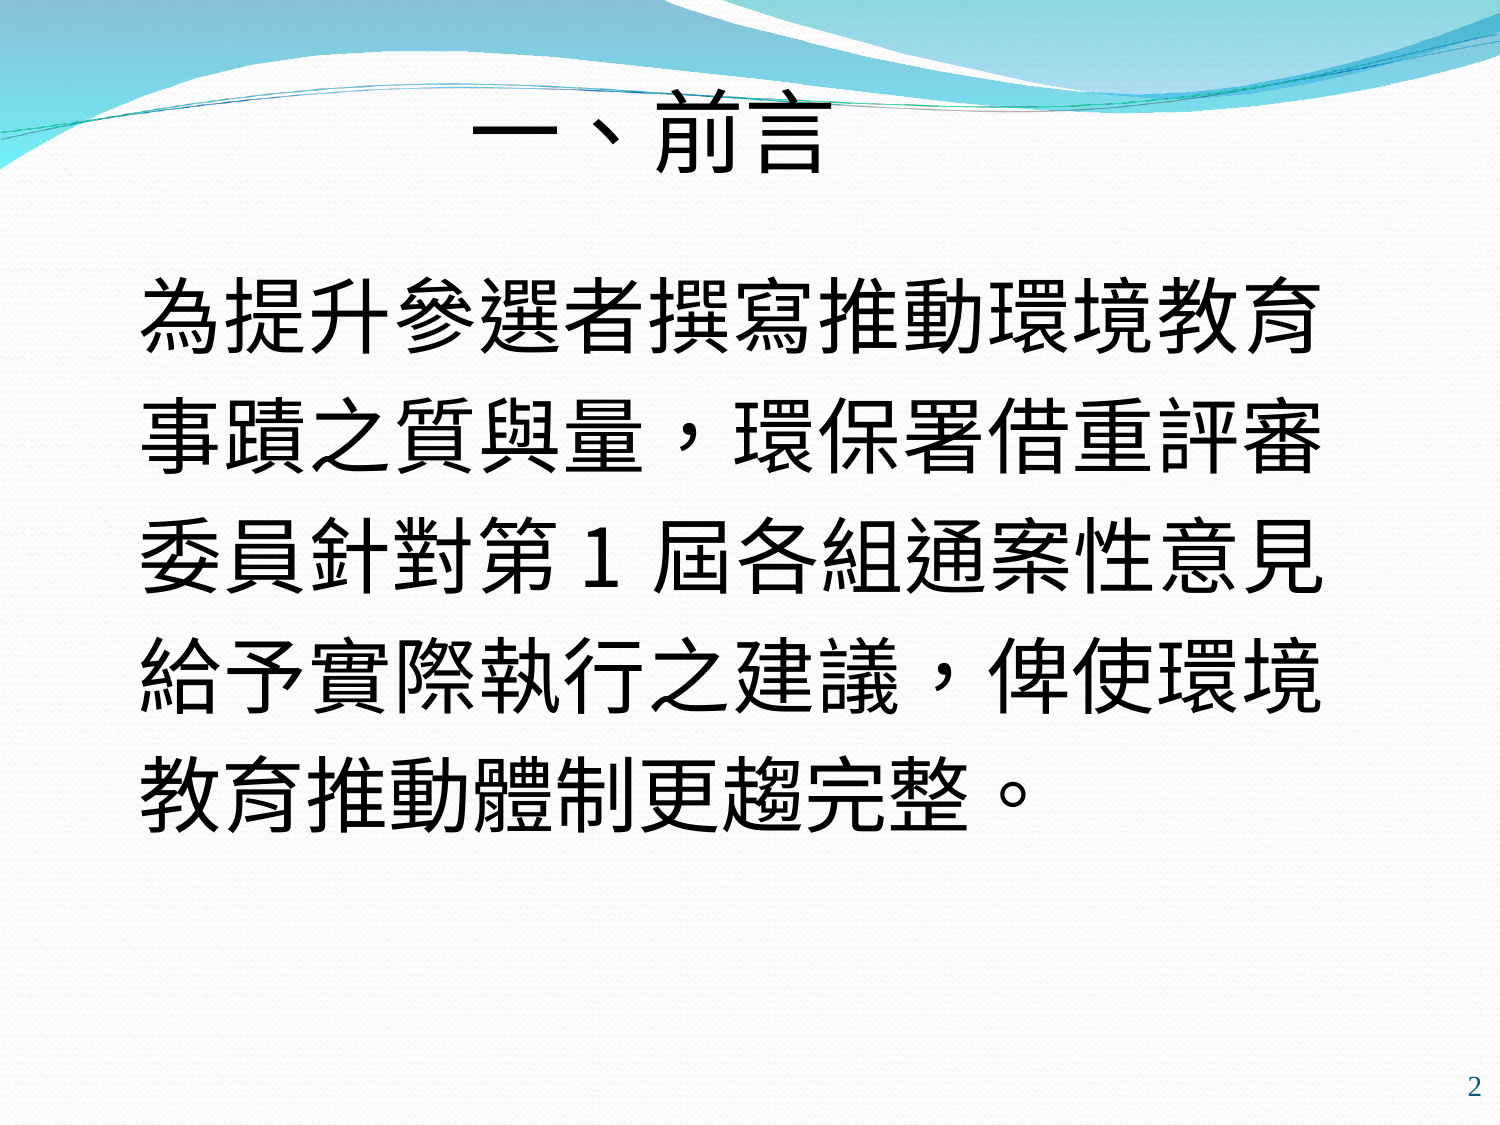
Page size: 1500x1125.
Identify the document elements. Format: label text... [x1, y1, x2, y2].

text_box <編號> [1357, 1042, 1483, 1103]
picture [0, 0, 1500, 1125]
text_box 一、前言 [0, 47, 1306, 185]
list 為提升參選者撰寫推動環境教育事蹟之質與量，環保署借重評審委員針對第1屆各組通案性意見給予實際執行之建議，俾使環境教育推動體制更趨完整。 [112, 236, 1341, 894]
